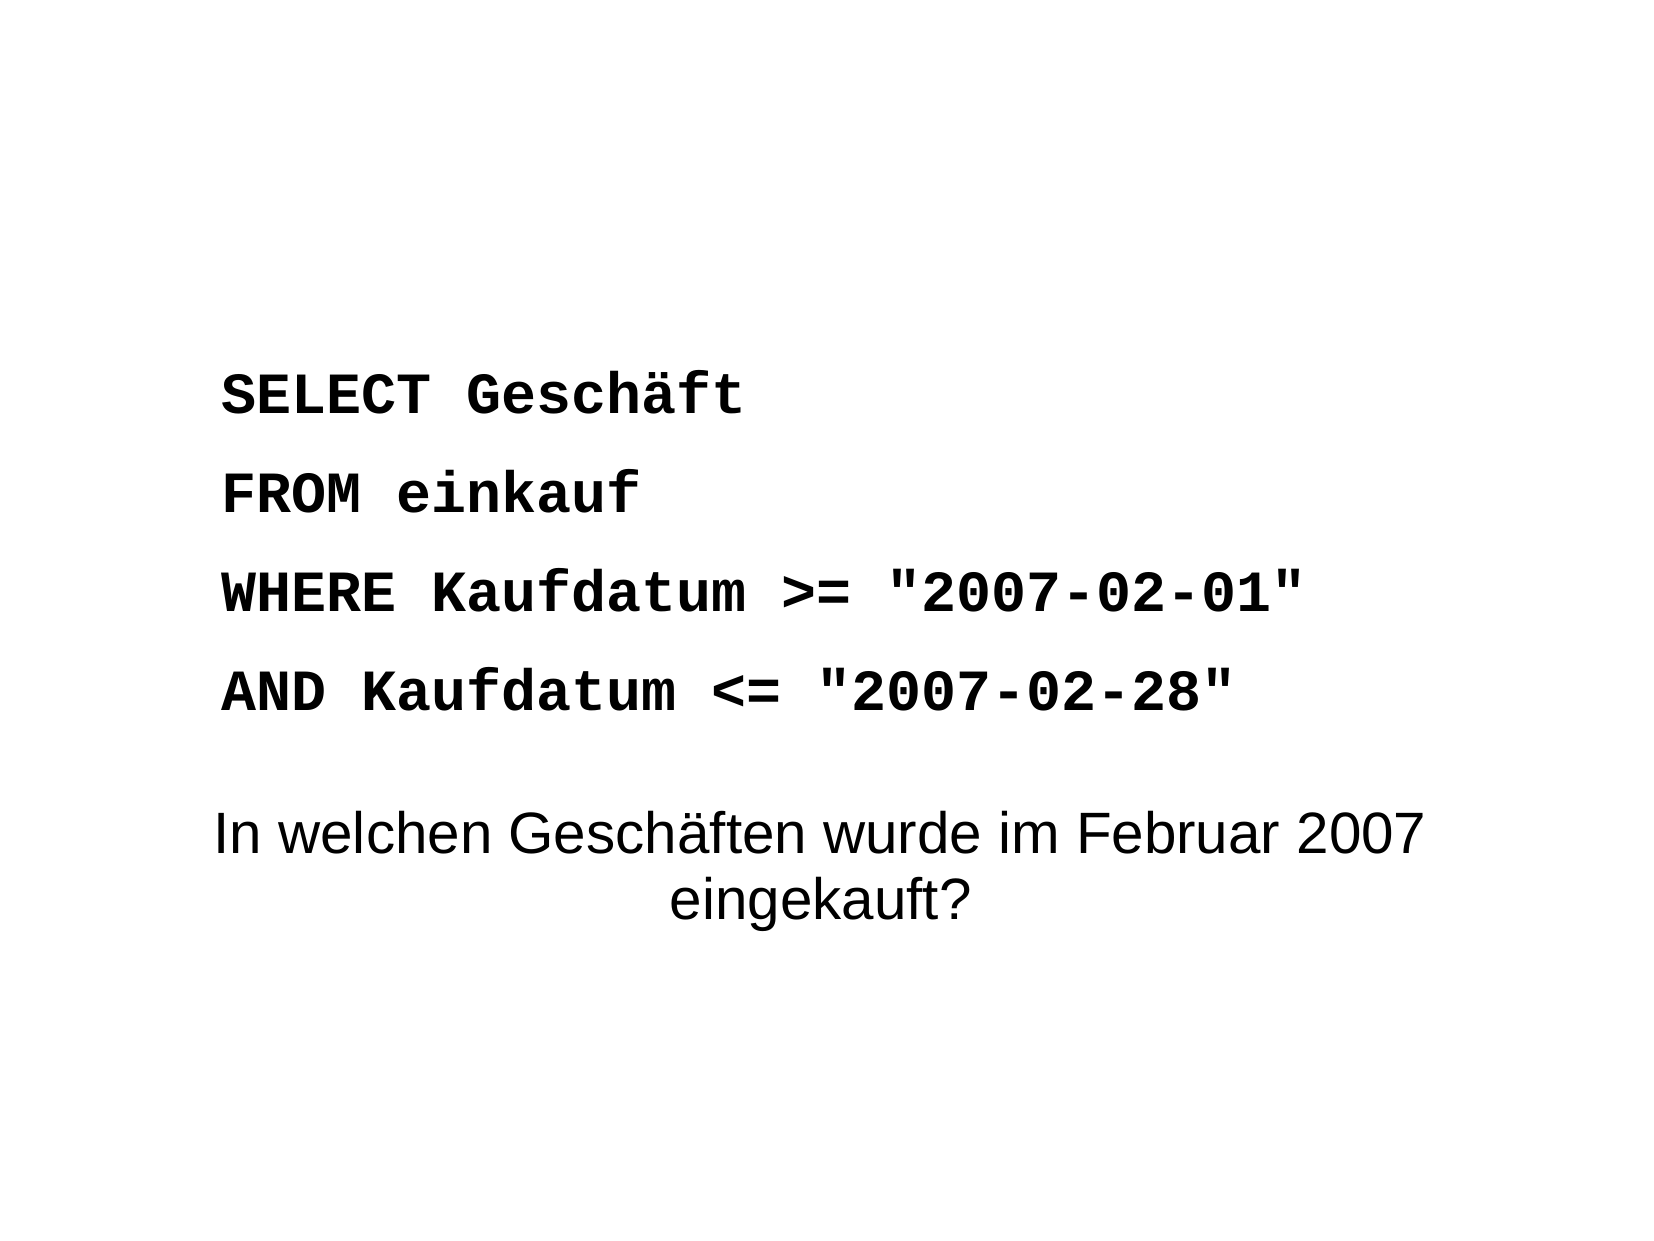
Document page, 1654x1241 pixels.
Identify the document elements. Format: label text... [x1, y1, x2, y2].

text_box SELECT Geschäft FROM einkauf WHERE Kaufdatum >= "2007-02-01" AND Kaufdatum <= "2007-02-28" [206, 324, 1565, 706]
title In welchen Geschäften wurde im Februar 2007 eingekauft? [76, 787, 1566, 945]
